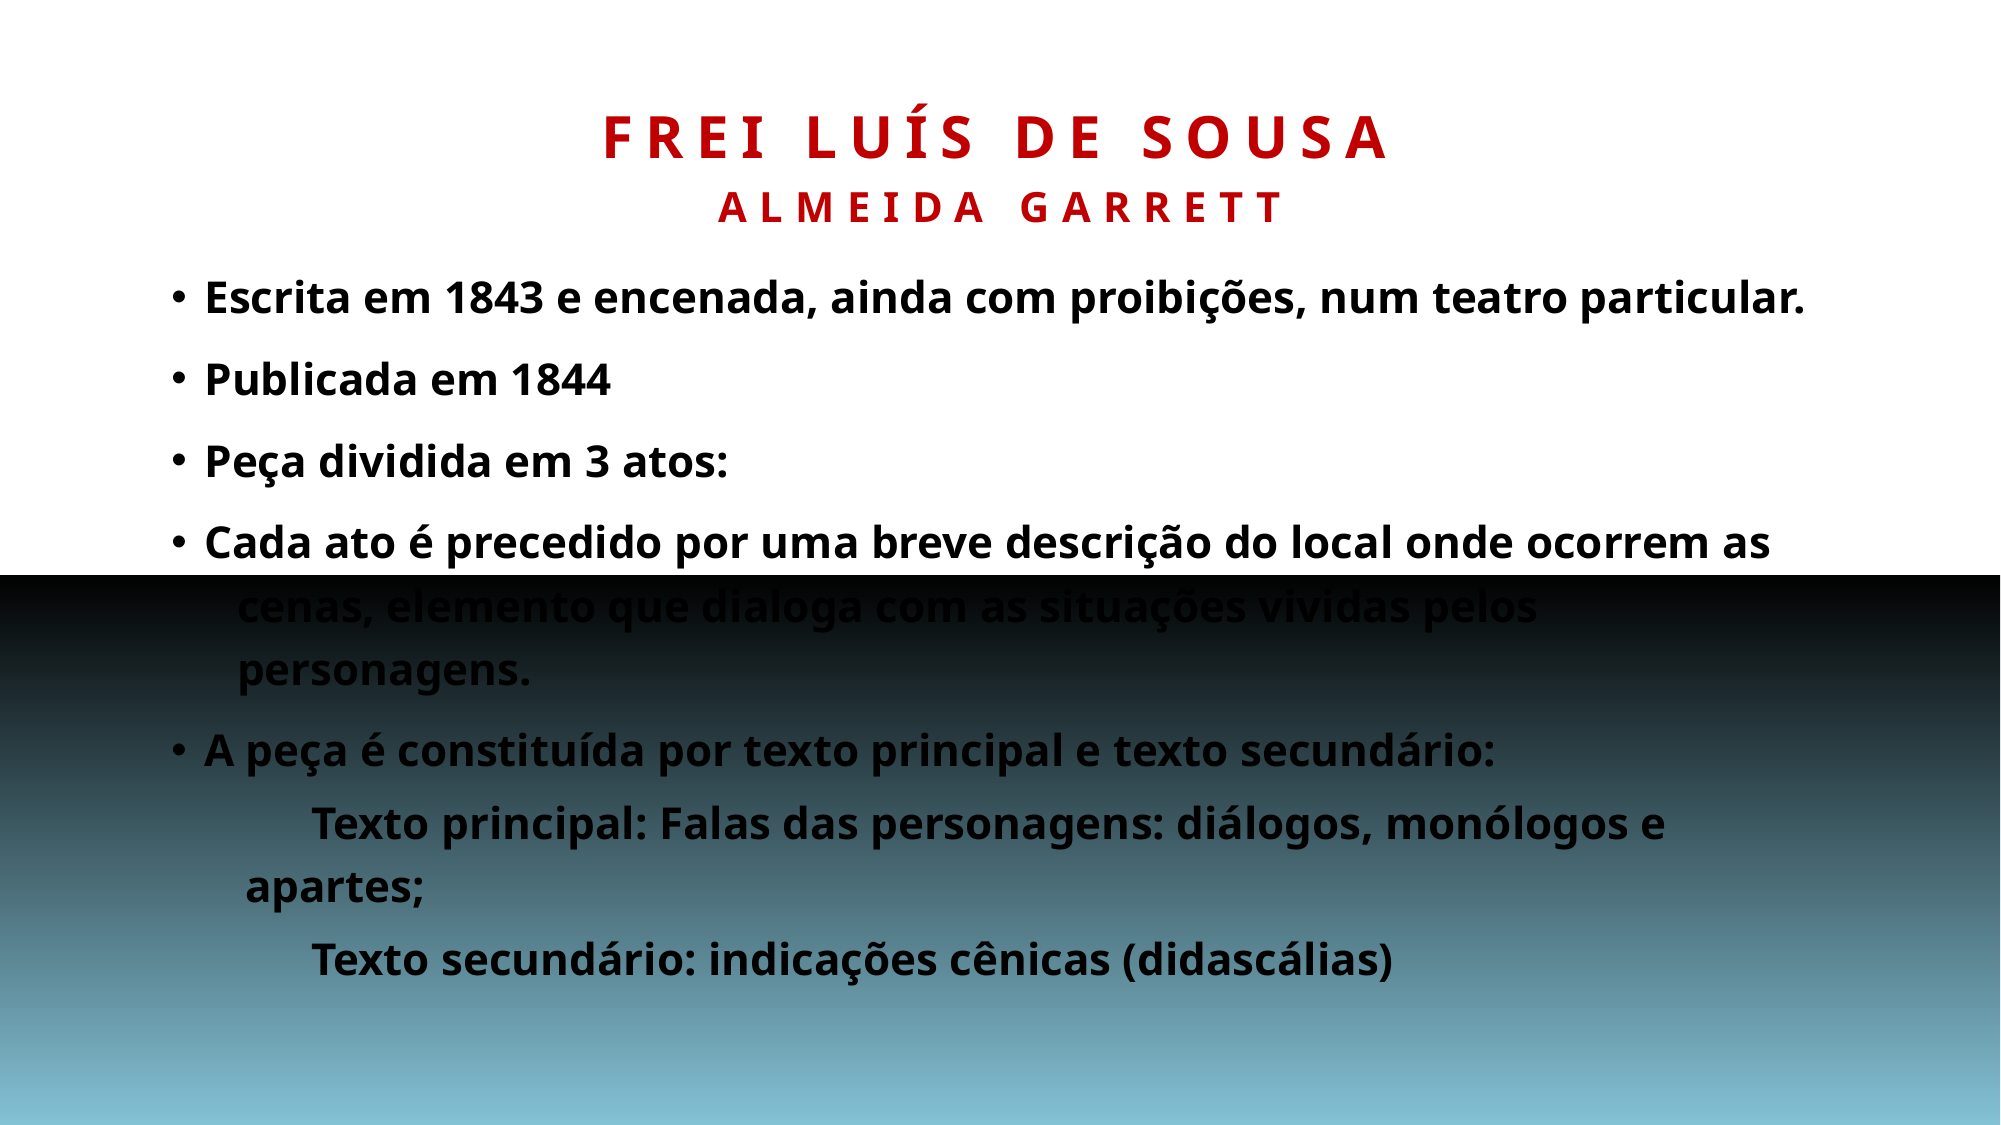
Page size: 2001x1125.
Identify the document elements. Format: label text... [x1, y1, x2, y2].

title Frei luís de Sousa Almeida Garrett [156, 49, 1844, 238]
list Escrita em 1843 e encenada, ainda com proibições, num teatro particular. Publicada em 1844 Peça dividida em 3 atos: Cada ato é precedido por uma breve descrição do local onde ocorrem as cenas, elemento que dialoga com as situações vividas pelos personagens. A peça é constituída por texto principal e texto secundário: Texto principal: Falas das personagens: diálogos, monólogos e apartes; Texto secundário: indicações cênicas (didascálias) [156, 251, 1844, 1014]
